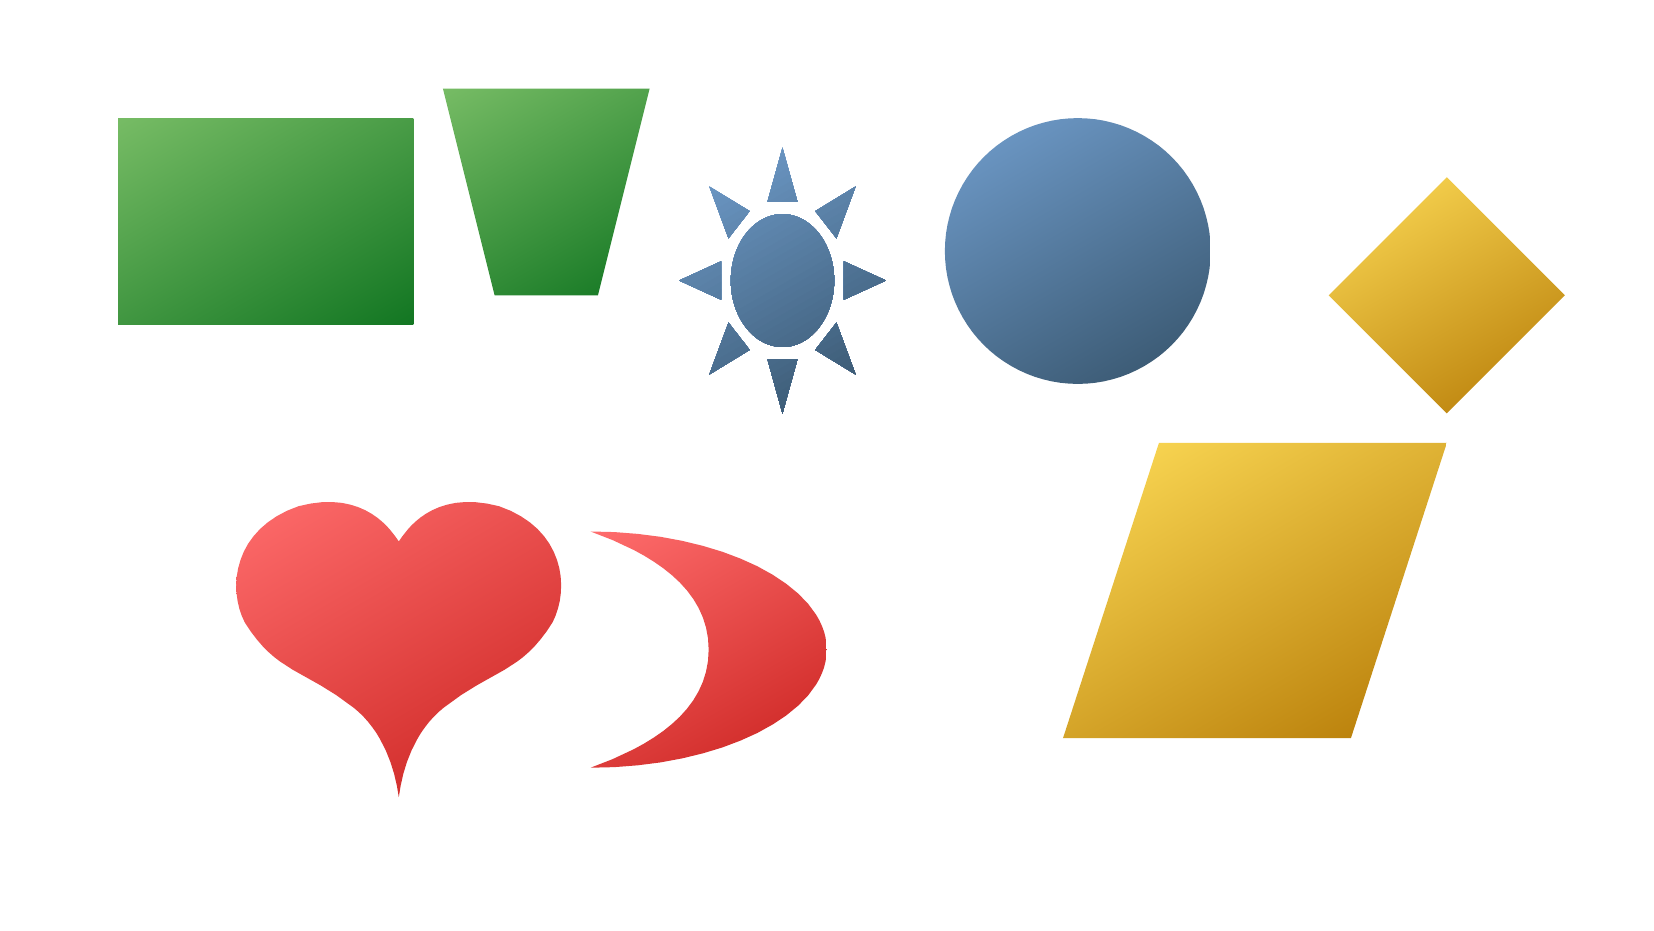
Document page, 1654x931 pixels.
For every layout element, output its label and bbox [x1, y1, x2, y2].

text_box [709, 186, 750, 239]
text_box [442, 88, 650, 296]
text_box [815, 186, 856, 239]
text_box [679, 261, 722, 300]
text_box [1062, 442, 1447, 739]
text_box [118, 118, 414, 325]
text_box [709, 322, 750, 375]
text_box [944, 118, 1211, 384]
text_box [1328, 177, 1565, 414]
text_box [767, 147, 798, 202]
text_box [236, 501, 562, 798]
text_box [767, 359, 798, 414]
text_box [815, 322, 856, 375]
text_box [730, 214, 835, 348]
text_box [843, 261, 886, 300]
text_box [590, 531, 827, 768]
